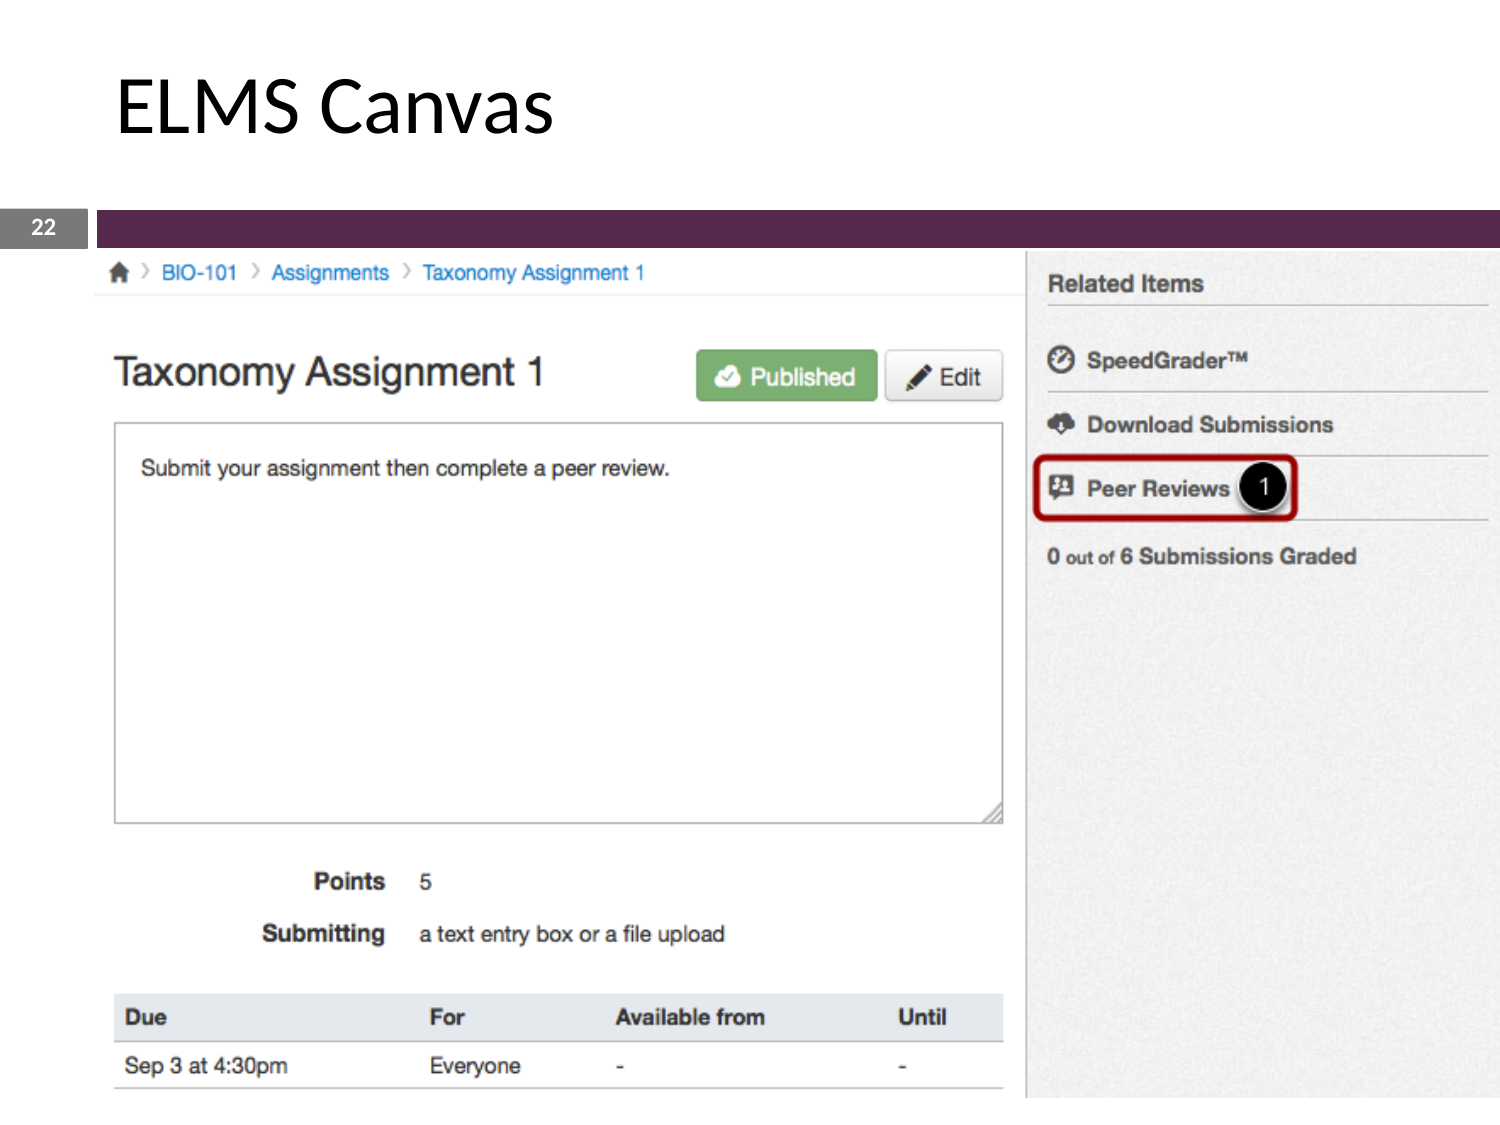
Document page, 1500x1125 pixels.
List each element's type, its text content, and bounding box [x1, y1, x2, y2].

text_box 22 [0, 208, 88, 249]
picture [94, 251, 1500, 1098]
title ELMS Canvas [100, 19, 1438, 182]
